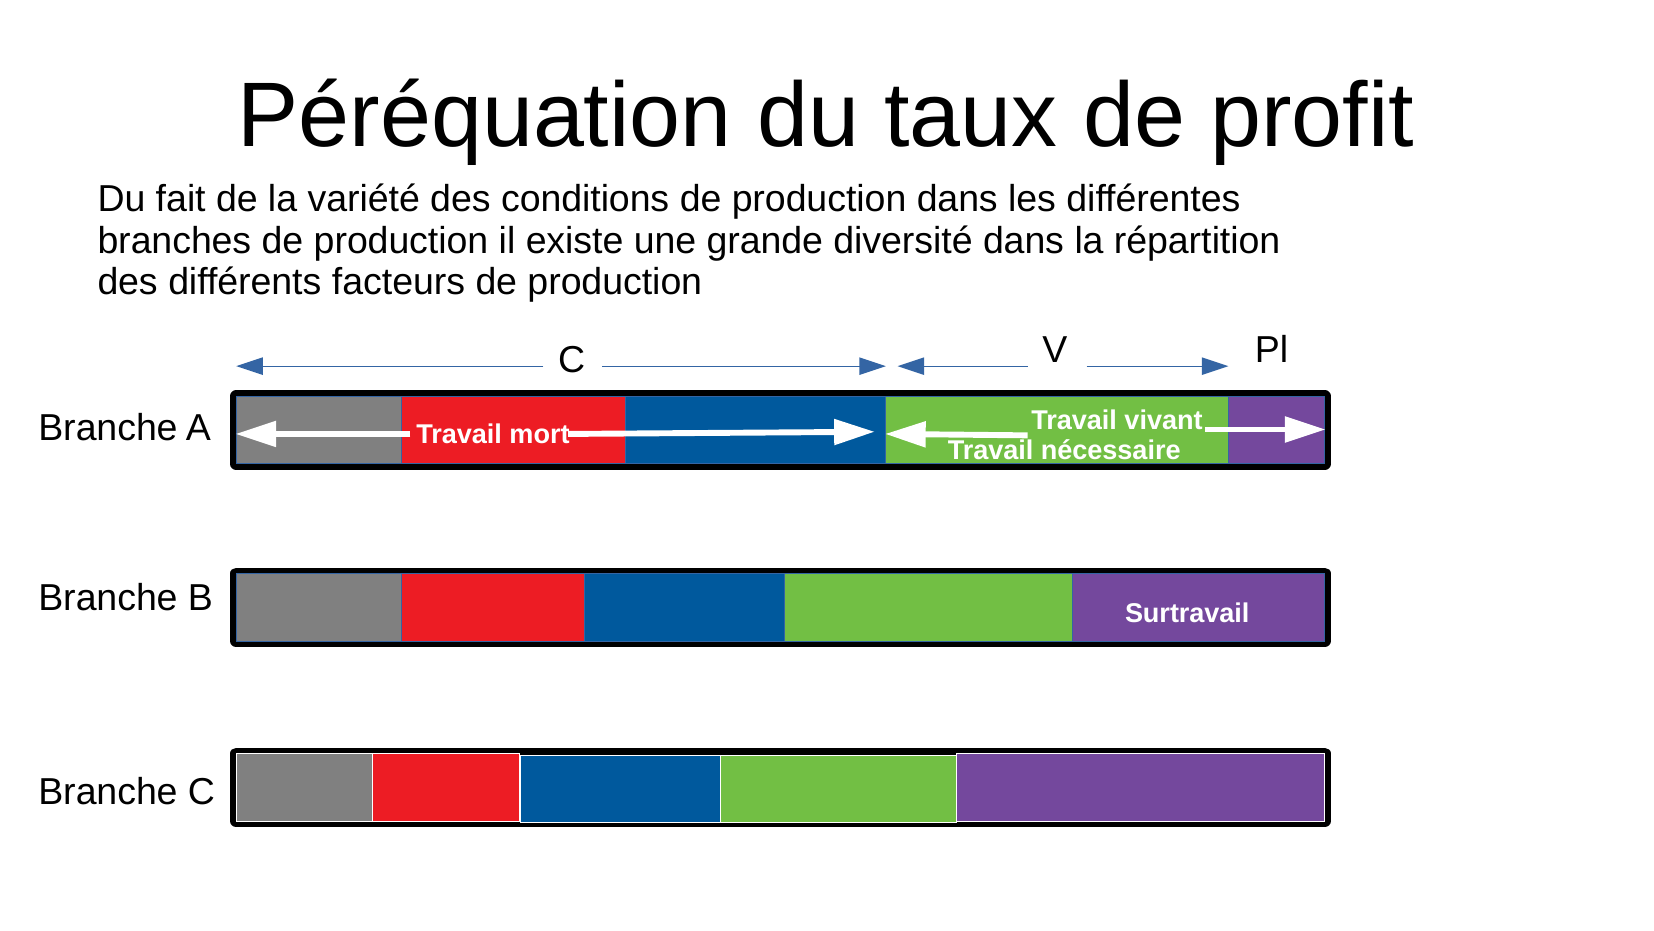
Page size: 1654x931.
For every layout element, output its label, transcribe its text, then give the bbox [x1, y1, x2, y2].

text_box Travail vivant [1241, 432, 1292, 444]
text_box Travail vivant [1016, 397, 1292, 427]
text_box C [543, 330, 626, 388]
text_box Branche B [23, 569, 249, 642]
text_box Du fait de la variété des conditions de production dans les différentes branches de production il existe une grande diversité dans la répartition des différents facteurs de production [82, 169, 1323, 311]
text_box [236, 396, 1325, 464]
text_box Branche C [23, 763, 272, 863]
text_box Travail mort [401, 411, 653, 481]
text_box Surtravail [1192, 420, 1404, 479]
text_box [236, 753, 1325, 823]
text_box [249, 573, 1325, 642]
text_box Surtravail [1110, 590, 1321, 649]
title Péréquation du taux de profit [82, 37, 1571, 193]
text_box Pl [1240, 321, 1323, 378]
text_box [272, 437, 401, 464]
text_box Branche A [23, 398, 272, 498]
text_box Travail nécessaire [933, 427, 1241, 473]
text_box [1241, 430, 1325, 464]
text_box V [1027, 321, 1111, 378]
